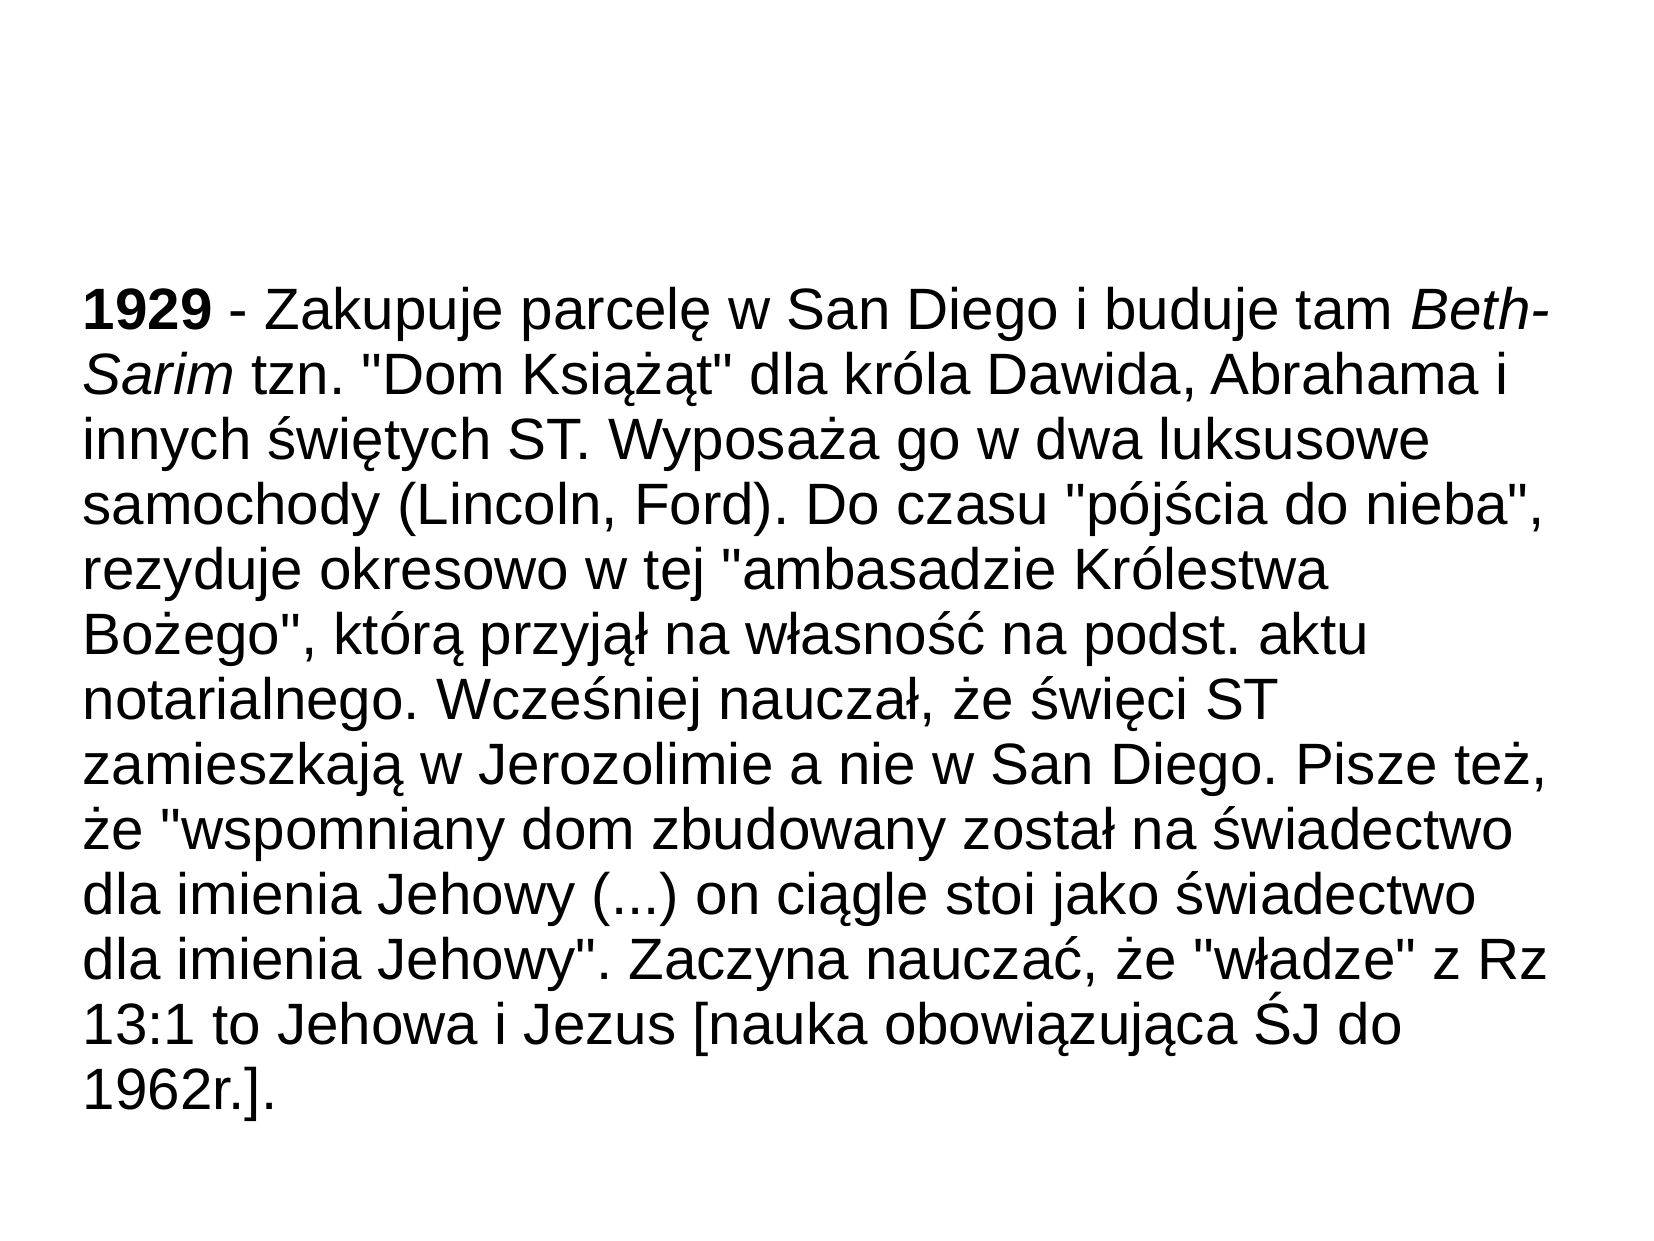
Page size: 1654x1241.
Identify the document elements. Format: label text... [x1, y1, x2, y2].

subtitle 1929 - Zakupuje parcelę w San Diego i buduje tam Beth-Sarim tzn. "Dom Książąt" dla króla Dawida, Abrahama i innych świętych ST. Wyposaża go w dwa luksusowe samochody (Lincoln, Ford). Do czasu "pójścia do nieba", rezyduje okresowo w tej "ambasadzie Królestwa Bożego", którą przyjął na własność na podst. aktu notarialnego. Wcześniej nauczał, że święci ST zamieszkają w Jerozolimie a nie w San Diego. Pisze też, że "wspomniany dom zbudowany został na świadectwo dla imienia Jehowy (...) on ciągle stoi jako świadectwo dla imienia Jehowy". Zaczyna nauczać, że "władze" z Rz 13:1 to Jehowa i Jezus [nauka obowiązująca ŚJ do 1962r.]. [82, 277, 1571, 1122]
